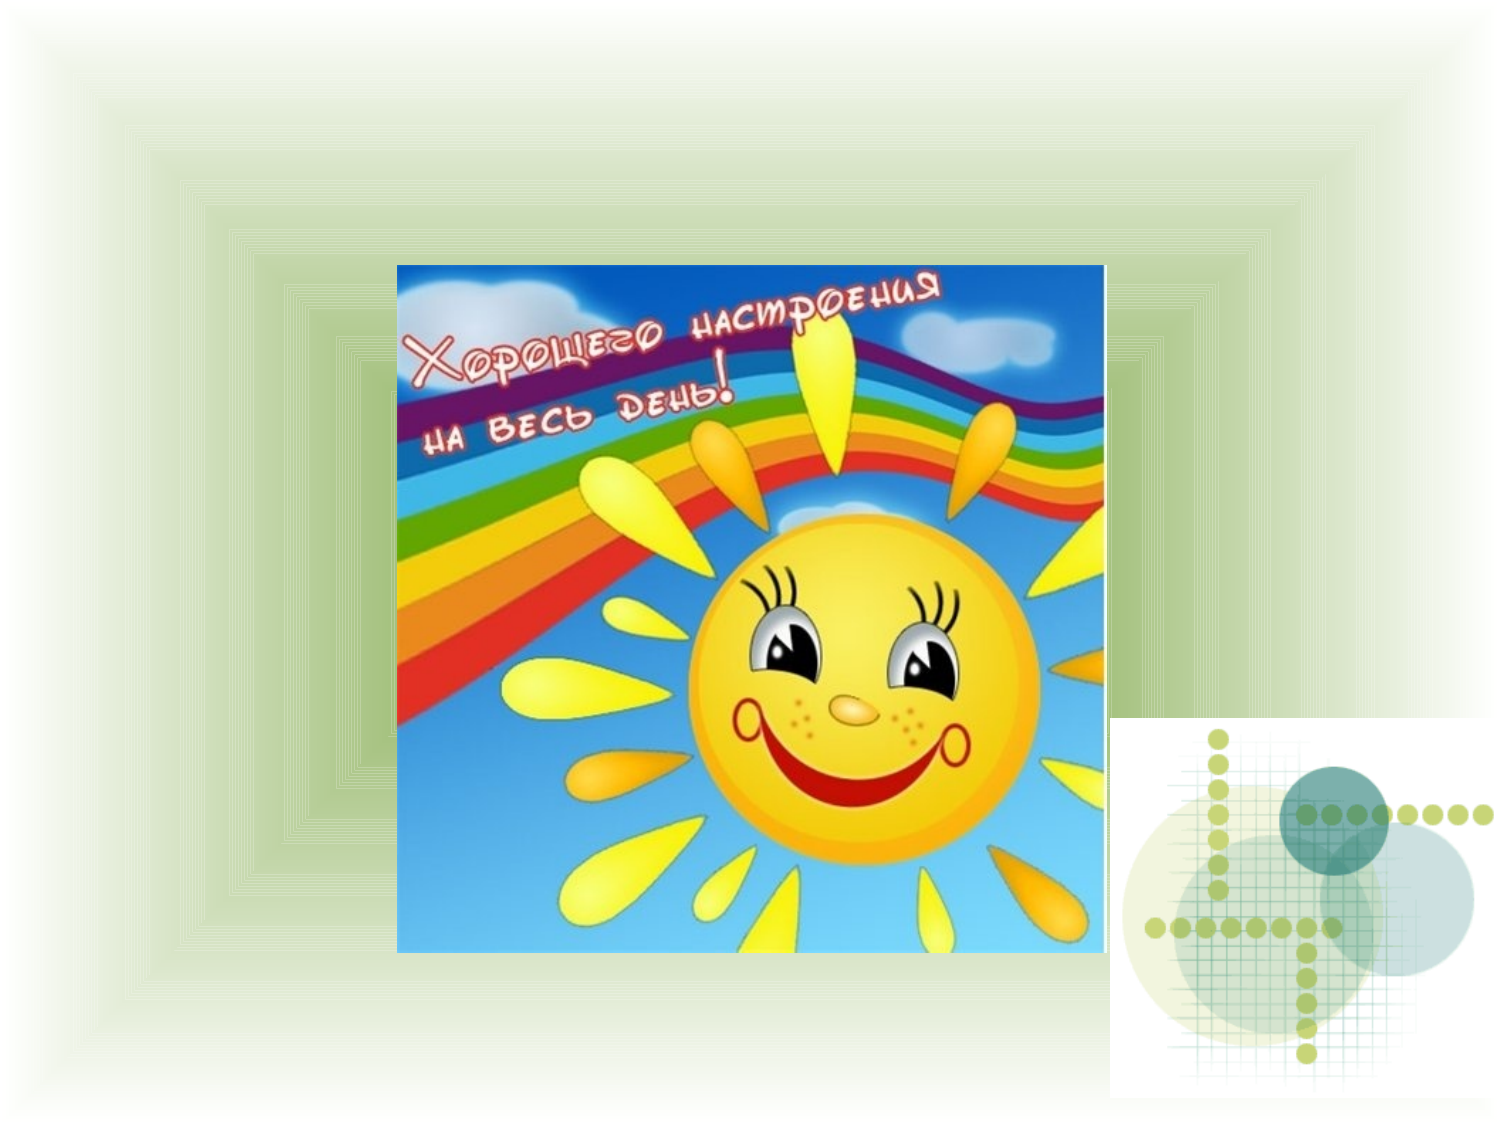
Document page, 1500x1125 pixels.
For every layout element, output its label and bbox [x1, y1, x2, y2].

picture [397, 265, 1107, 953]
